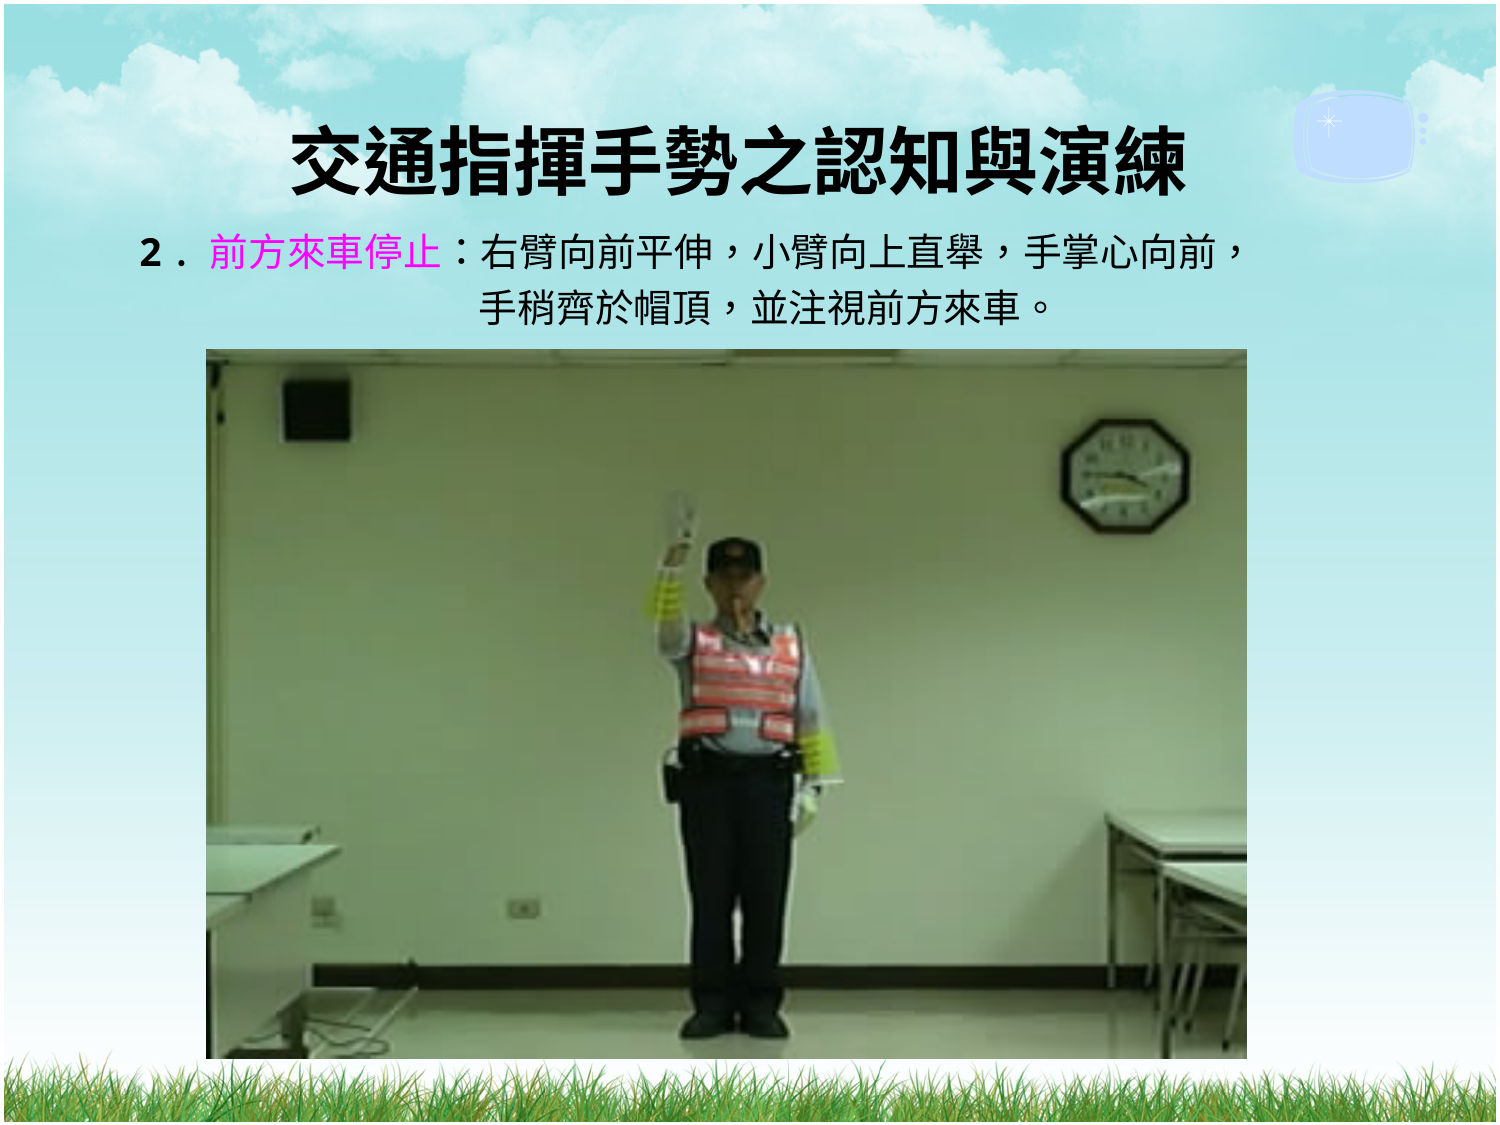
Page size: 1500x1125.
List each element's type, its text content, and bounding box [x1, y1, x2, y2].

list 2﹒前方來車停止：右臂向前平伸，小臂向上直舉，手掌心向前， 手稍齊於帽頂，並注視前方來車。 [123, 220, 1412, 339]
title 交通指揮手勢之認知與演練 [183, 78, 1294, 220]
picture [0, 0, 1500, 1125]
